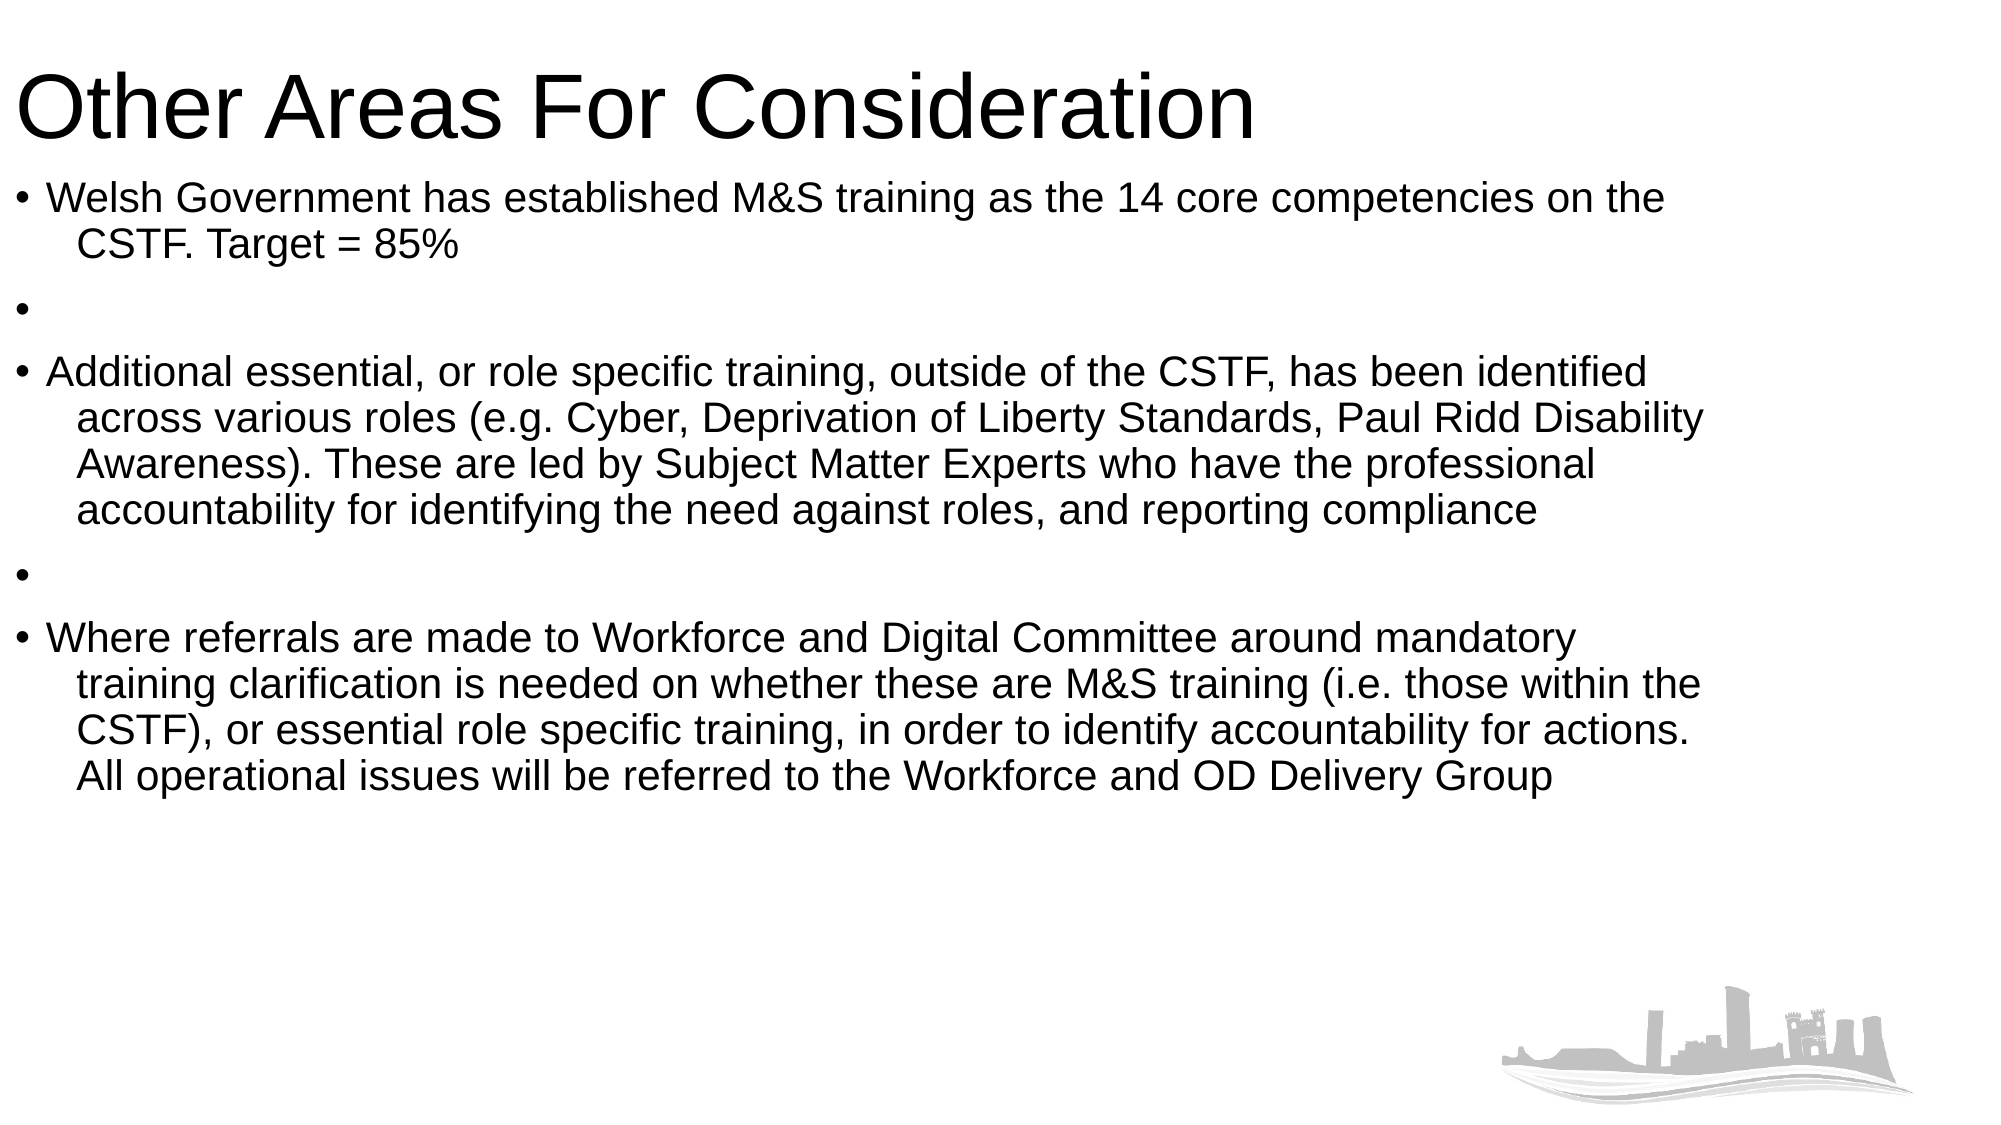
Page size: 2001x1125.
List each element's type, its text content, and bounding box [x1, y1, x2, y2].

title Other Areas For Consideration [0, 0, 1726, 168]
list Welsh Government has established M&S training as the 14 core competencies on the CSTF. Target = 85% Additional essential, or role specific training, outside of the CSTF, has been identified across various roles (e.g. Cyber, Deprivation of Liberty Standards, Paul Ridd Disability Awareness). These are led by Subject Matter Experts who have the professional accountability for identifying the need against roles, and reporting compliance Where referrals are made to Workforce and Digital Committee around mandatory training clarification is needed on whether these are M&S training (i.e. those within the CSTF), or essential role specific training, in order to identify accountability for actions. All operational issues will be referred to the Workforce and OD Delivery Group [0, 168, 1726, 883]
